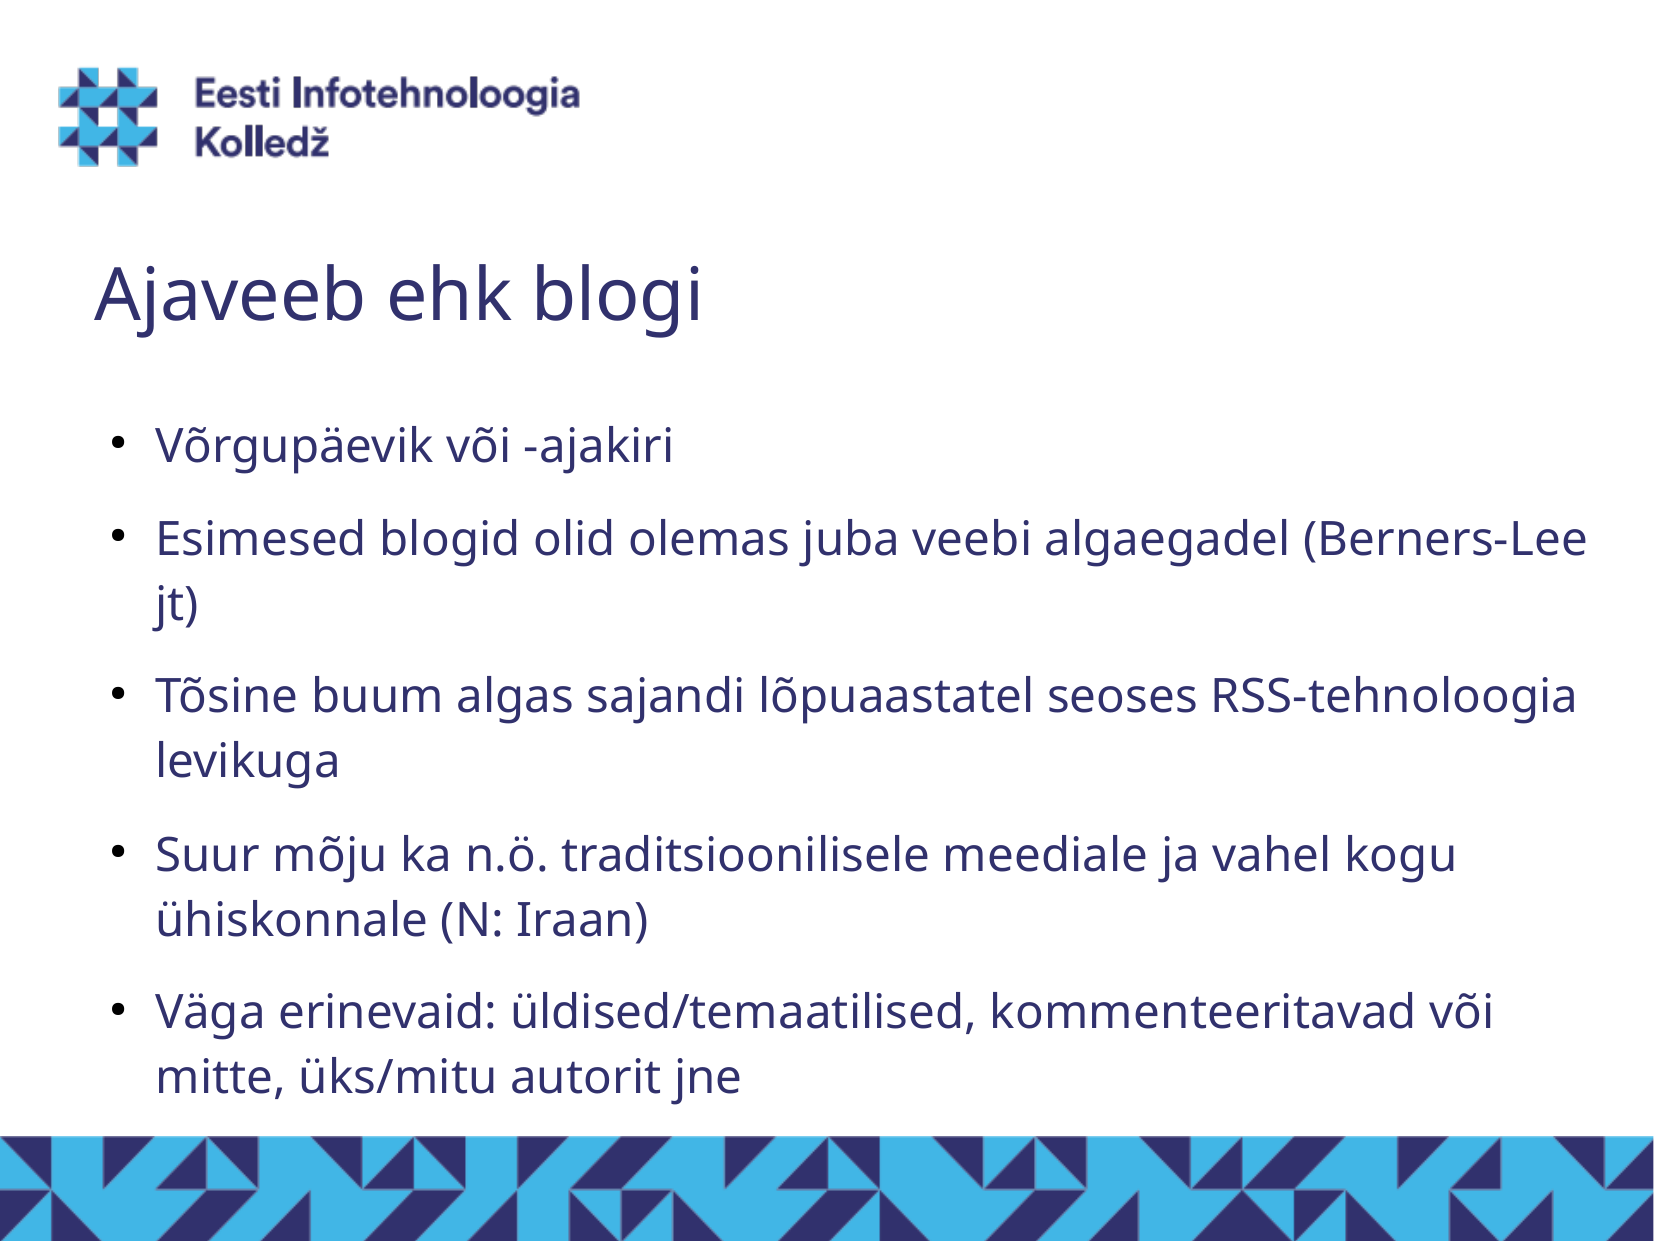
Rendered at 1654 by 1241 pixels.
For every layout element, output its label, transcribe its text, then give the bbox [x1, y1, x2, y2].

list Võrgupäevik või -ajakiri Esimesed blogid olid olemas juba veebi algaegadel (Berners-Lee jt) Tõsine buum algas sajandi lõpuaastatel seoses RSS-tehnoloogia levikuga Suur mõju ka n.ö. traditsioonilisele meediale ja vahel kogu ühiskonnale (N: Iraan) Väga erinevaid: üldised/temaatilised, kommenteeritavad või mitte, üks/mitu autorit jne [94, 411, 1607, 1111]
title Ajaveeb ehk blogi [94, 188, 1607, 396]
